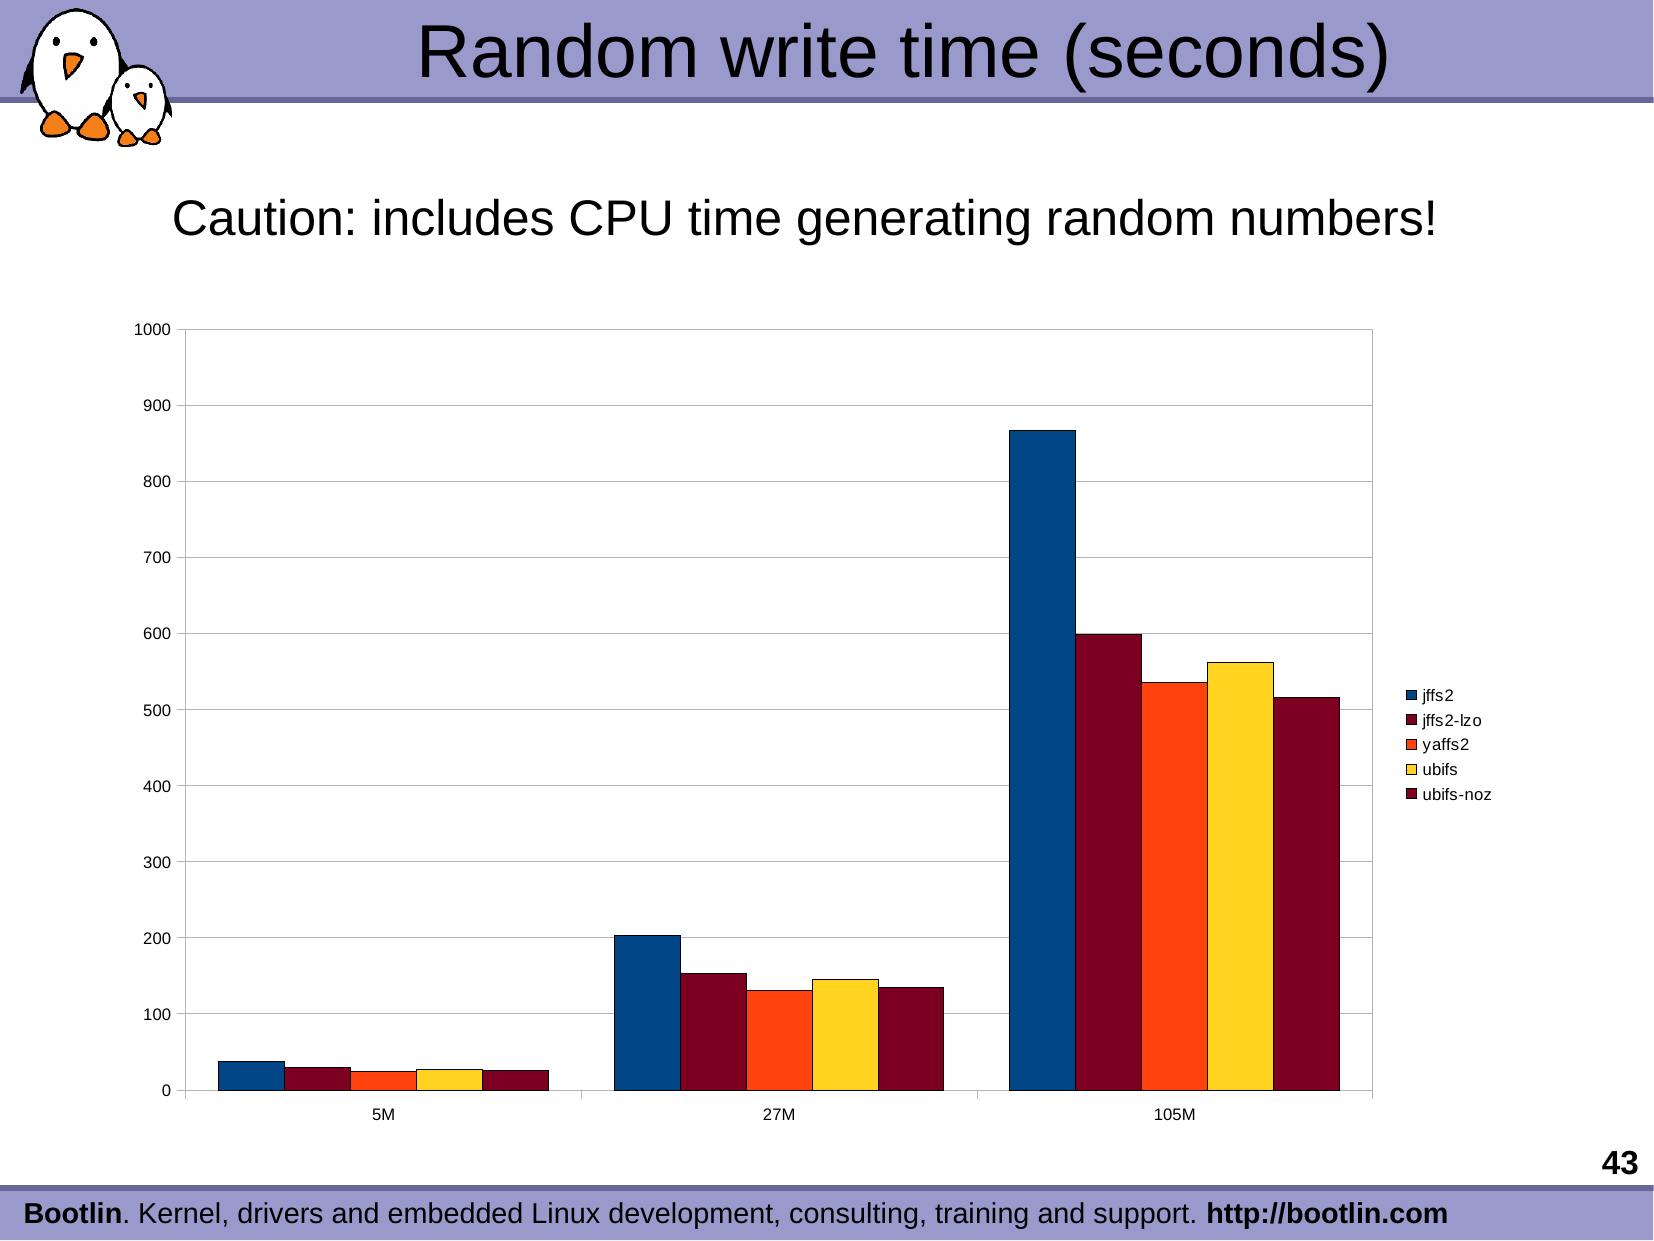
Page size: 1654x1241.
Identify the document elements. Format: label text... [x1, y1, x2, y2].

text_box Caution: includes CPU time generating random numbers! [171, 190, 1439, 253]
picture [20, 8, 172, 147]
chart [105, 304, 1518, 1155]
title Random write time (seconds) [178, 5, 1631, 97]
